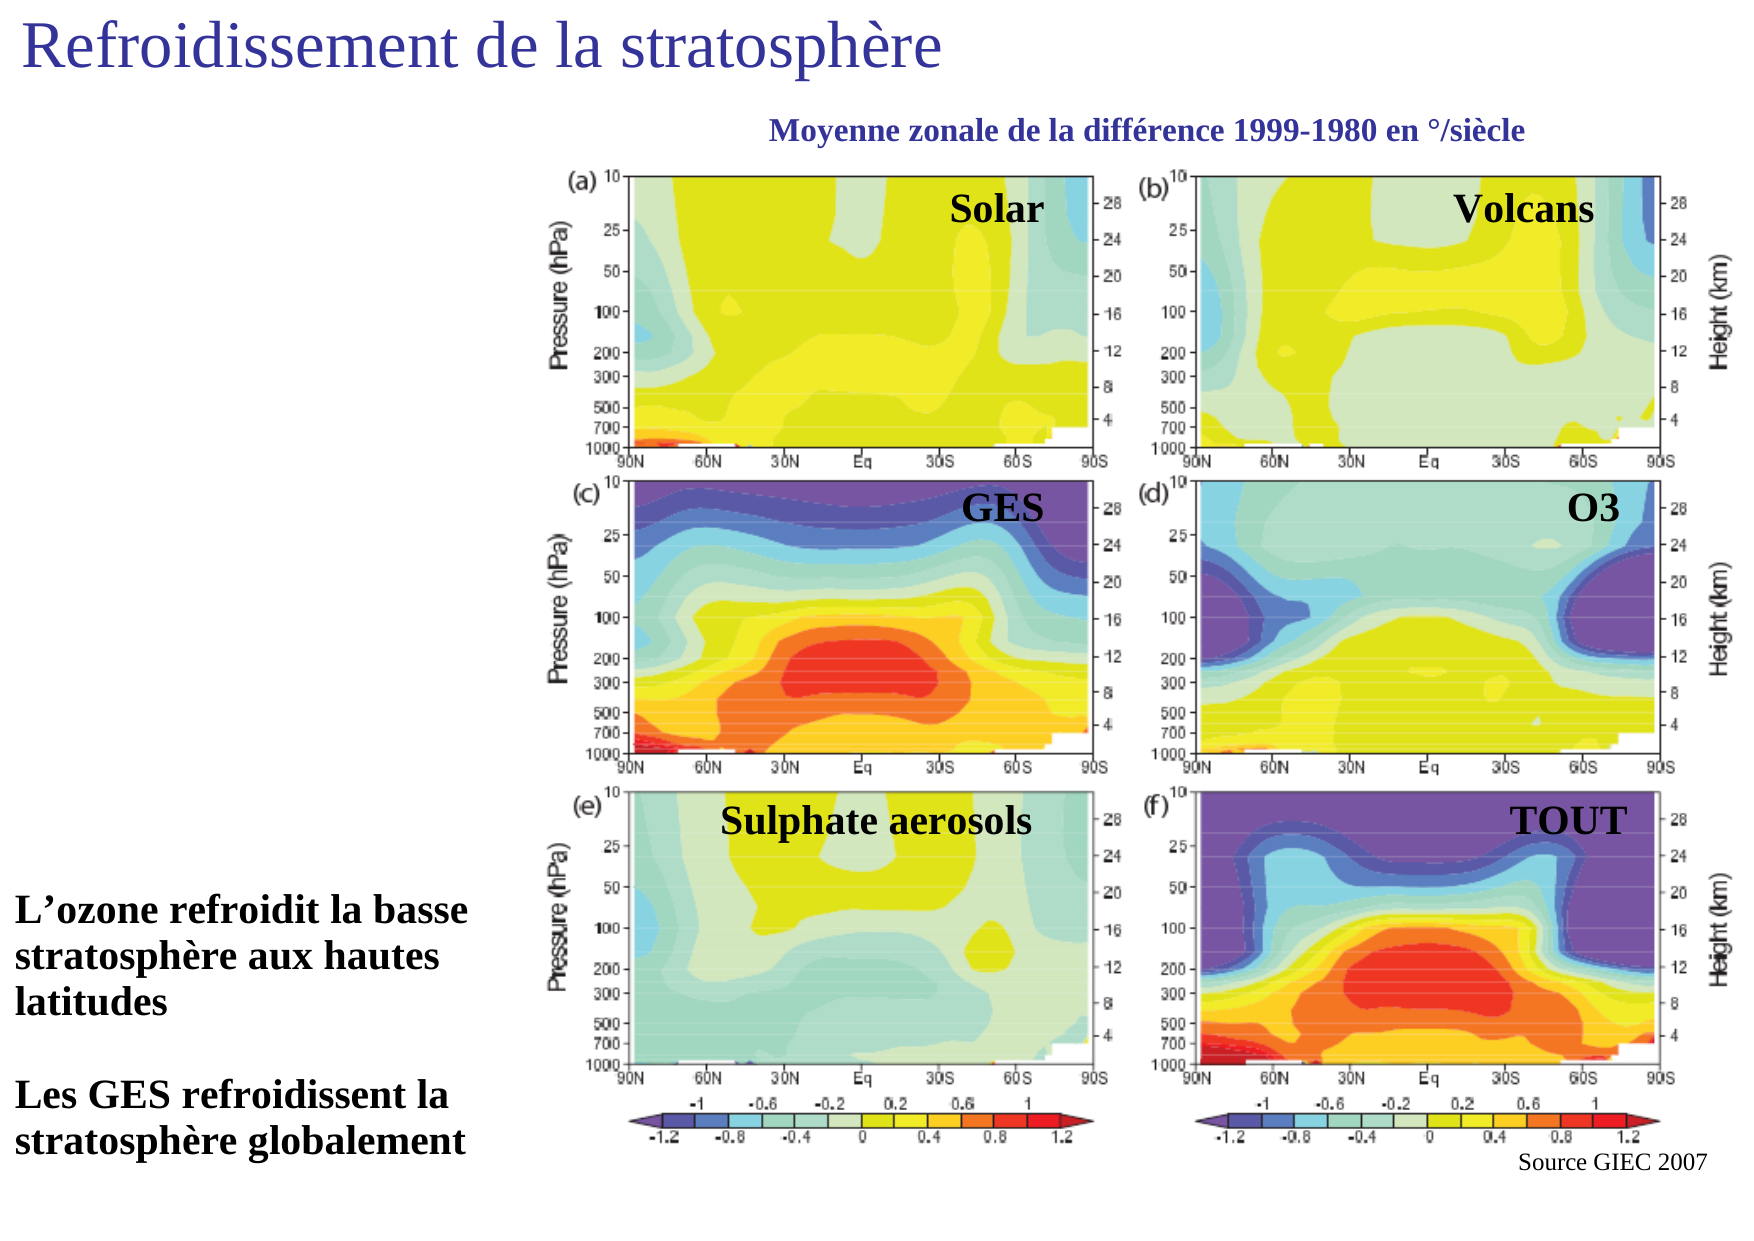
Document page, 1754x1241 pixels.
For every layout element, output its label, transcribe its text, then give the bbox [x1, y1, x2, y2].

text_box L’ozone refroidit la basse stratosphère aux hautes latitudes Les GES refroidissent la stratosphère globalement [0, 878, 581, 1172]
picture [522, 150, 1754, 1154]
text_box TOUT [1494, 789, 1643, 852]
text_box GES [946, 476, 1060, 539]
text_box Solar [934, 177, 1060, 240]
text_box O3 [1552, 476, 1636, 539]
text_box Sulphate aerosols [705, 789, 1048, 852]
text_box Source GIEC 2007 [1503, 1140, 1724, 1185]
text_box Refroidissement de la stratosphère [6, 0, 1605, 165]
text_box Volcans [1438, 177, 1610, 240]
